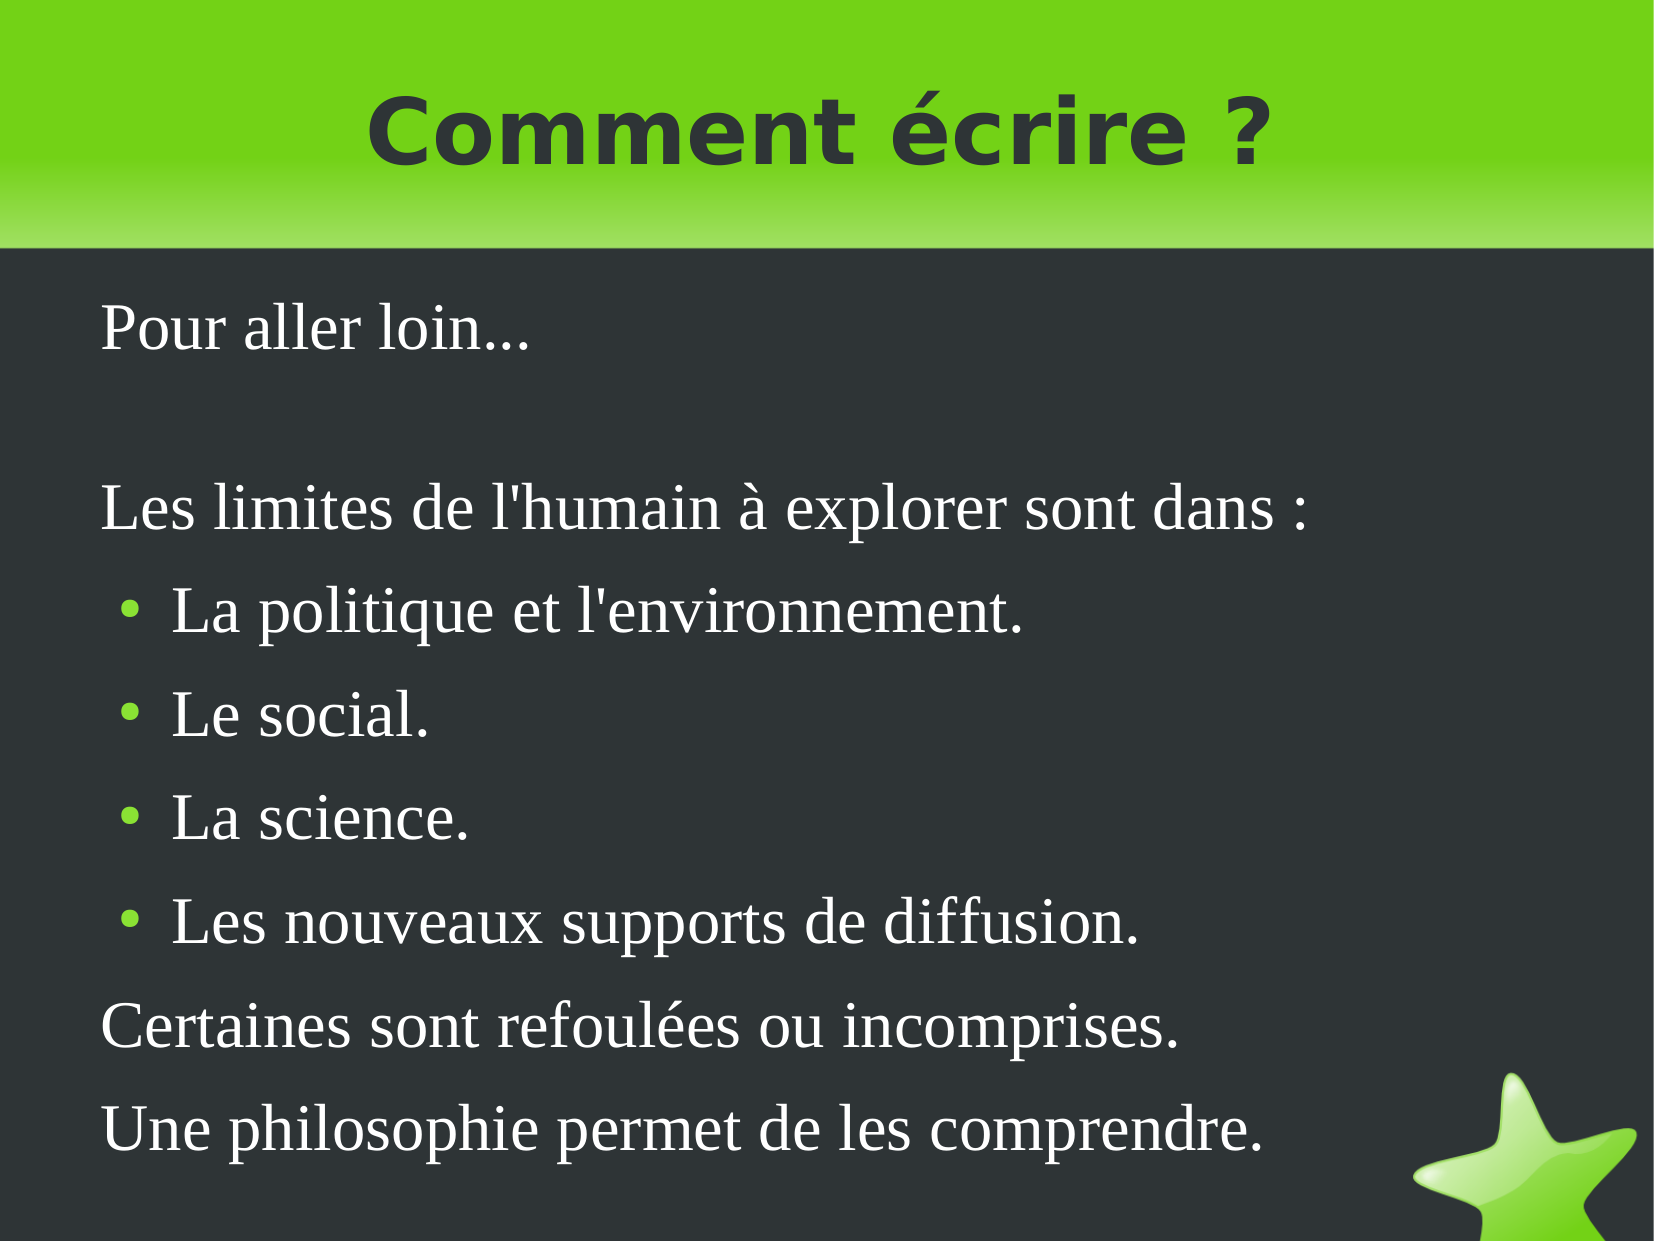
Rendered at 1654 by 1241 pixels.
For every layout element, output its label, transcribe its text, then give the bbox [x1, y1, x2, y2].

picture [0, 0, 1654, 1241]
list Pour aller loin... Les limites de l'humain à explorer sont dans : La politique et l'environnement. Le social. La science. Les nouveaux supports de diffusion. Certaines sont refoulées ou incomprises. Une philosophie permet de les comprendre. [82, 290, 1571, 1224]
title Comment écrire ? [76, 36, 1565, 229]
